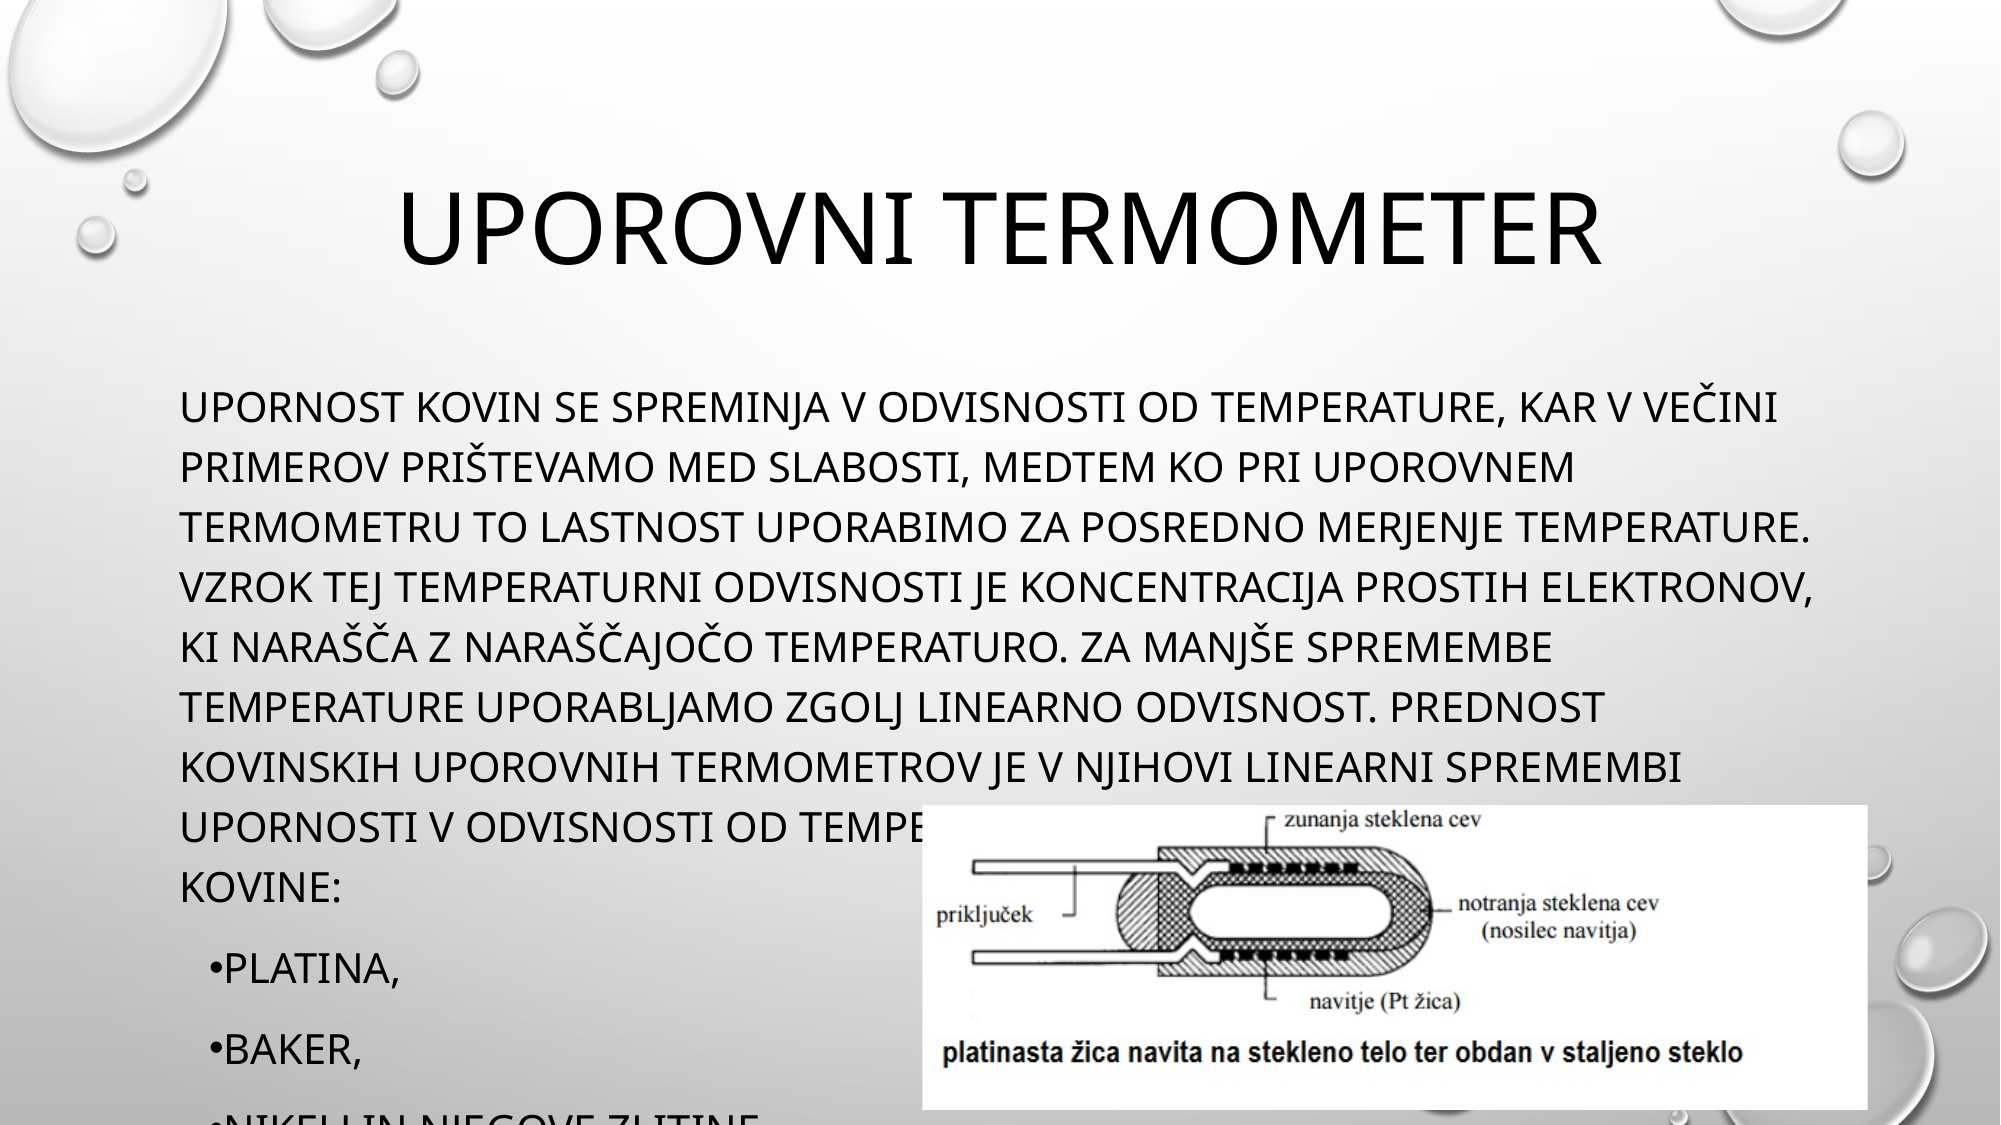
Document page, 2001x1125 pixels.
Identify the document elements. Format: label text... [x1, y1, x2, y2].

picture [0, 0, 2000, 1125]
picture [523, 1118, 541, 1125]
list Upornost kovin se spreminja v odvisnosti od temperature, kar v večini primerov prištevamo med slabosti, medtem ko pri uporovnem termometru to lastnost uporabimo za posredno merjenje temperature. Vzrok tej temperaturni odvisnosti je koncentracija prostih elektronov, ki narašča z naraščajočo temperaturo. Za manjše spremembe temperature uporabljamo zgolj linearno odvisnost. Prednost kovinskih uporovnih termometrov je v njihovi linearni spremembi upornosti v odvisnosti od temperature. Najpogosteje uporabljene kovine: platina, baker, nikelj in njegove zlitine. [150, 363, 1850, 1091]
title Uporovni termometer [150, 101, 1850, 363]
